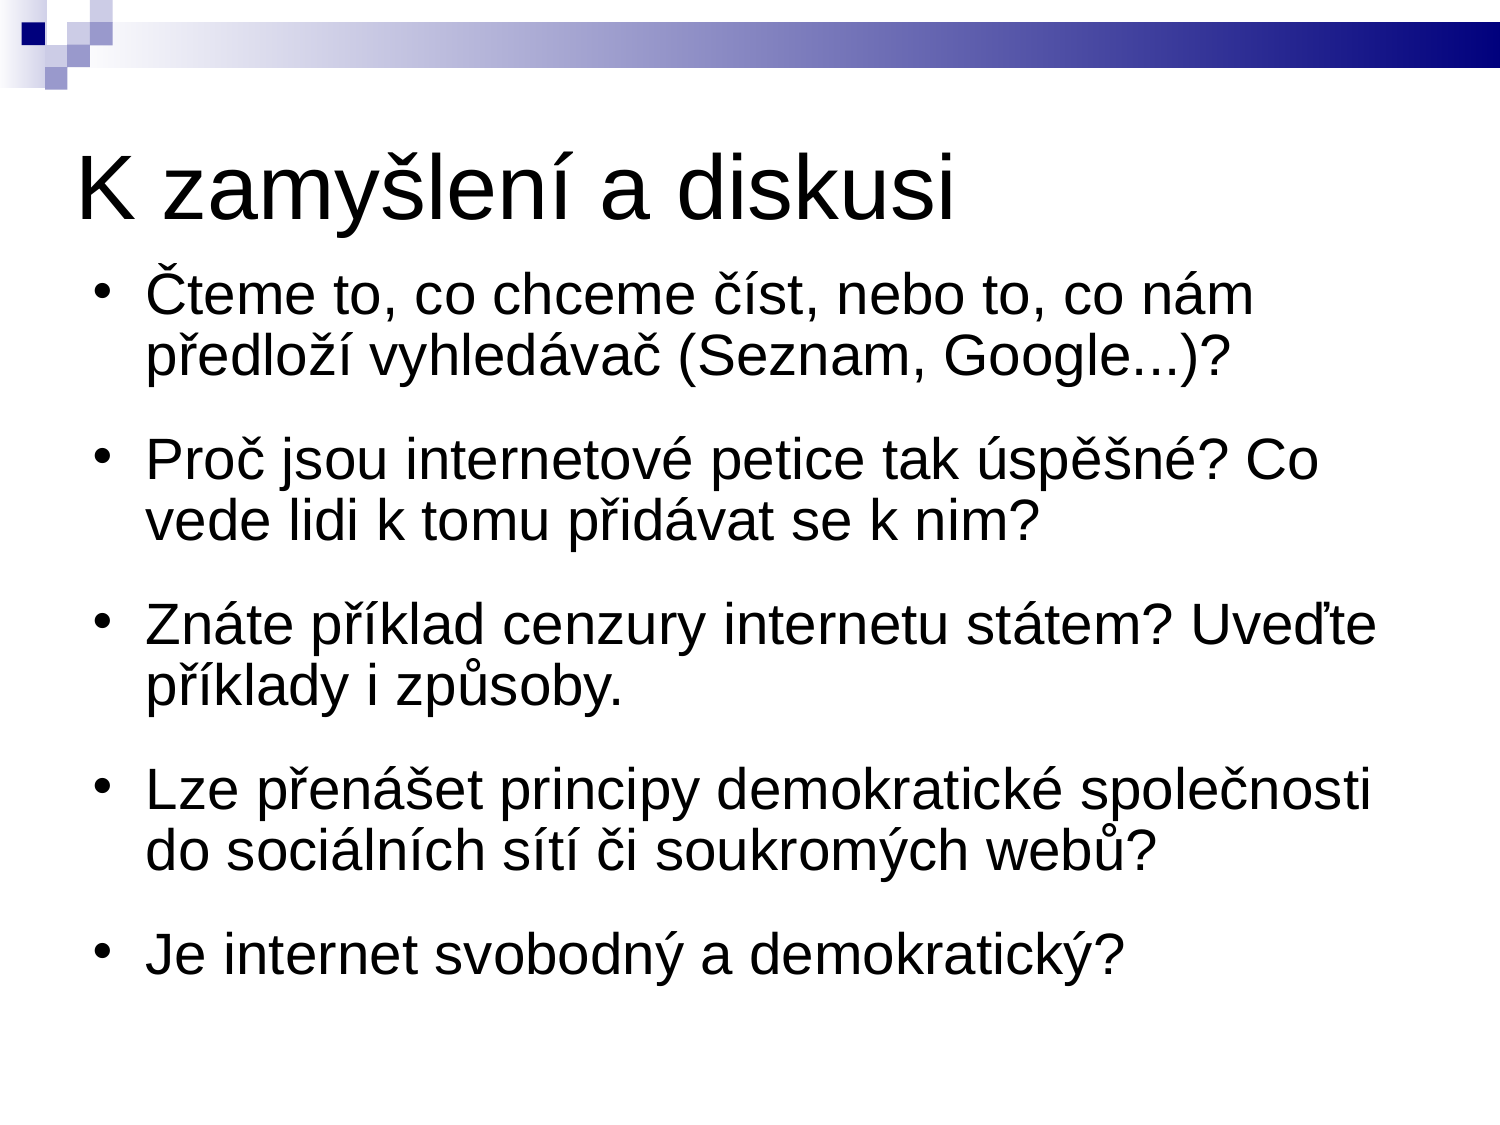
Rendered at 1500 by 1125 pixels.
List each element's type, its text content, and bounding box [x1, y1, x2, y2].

title K zamyšlení a diskusi [75, 75, 1426, 262]
list Čteme to, co chceme číst, nebo to, co nám předloží vyhledávač (Seznam, Google...)? Proč jsou internetové petice tak úspěšné? Co vede lidi k tomu přidávat se k nim? Znáte příklad cenzury internetu státem? Uveďte příklady i způsoby. Lze přenášet principy demokratické společnosti do sociálních sítí či soukromých webů? Je internet svobodný a demokratický? [75, 262, 1426, 1029]
